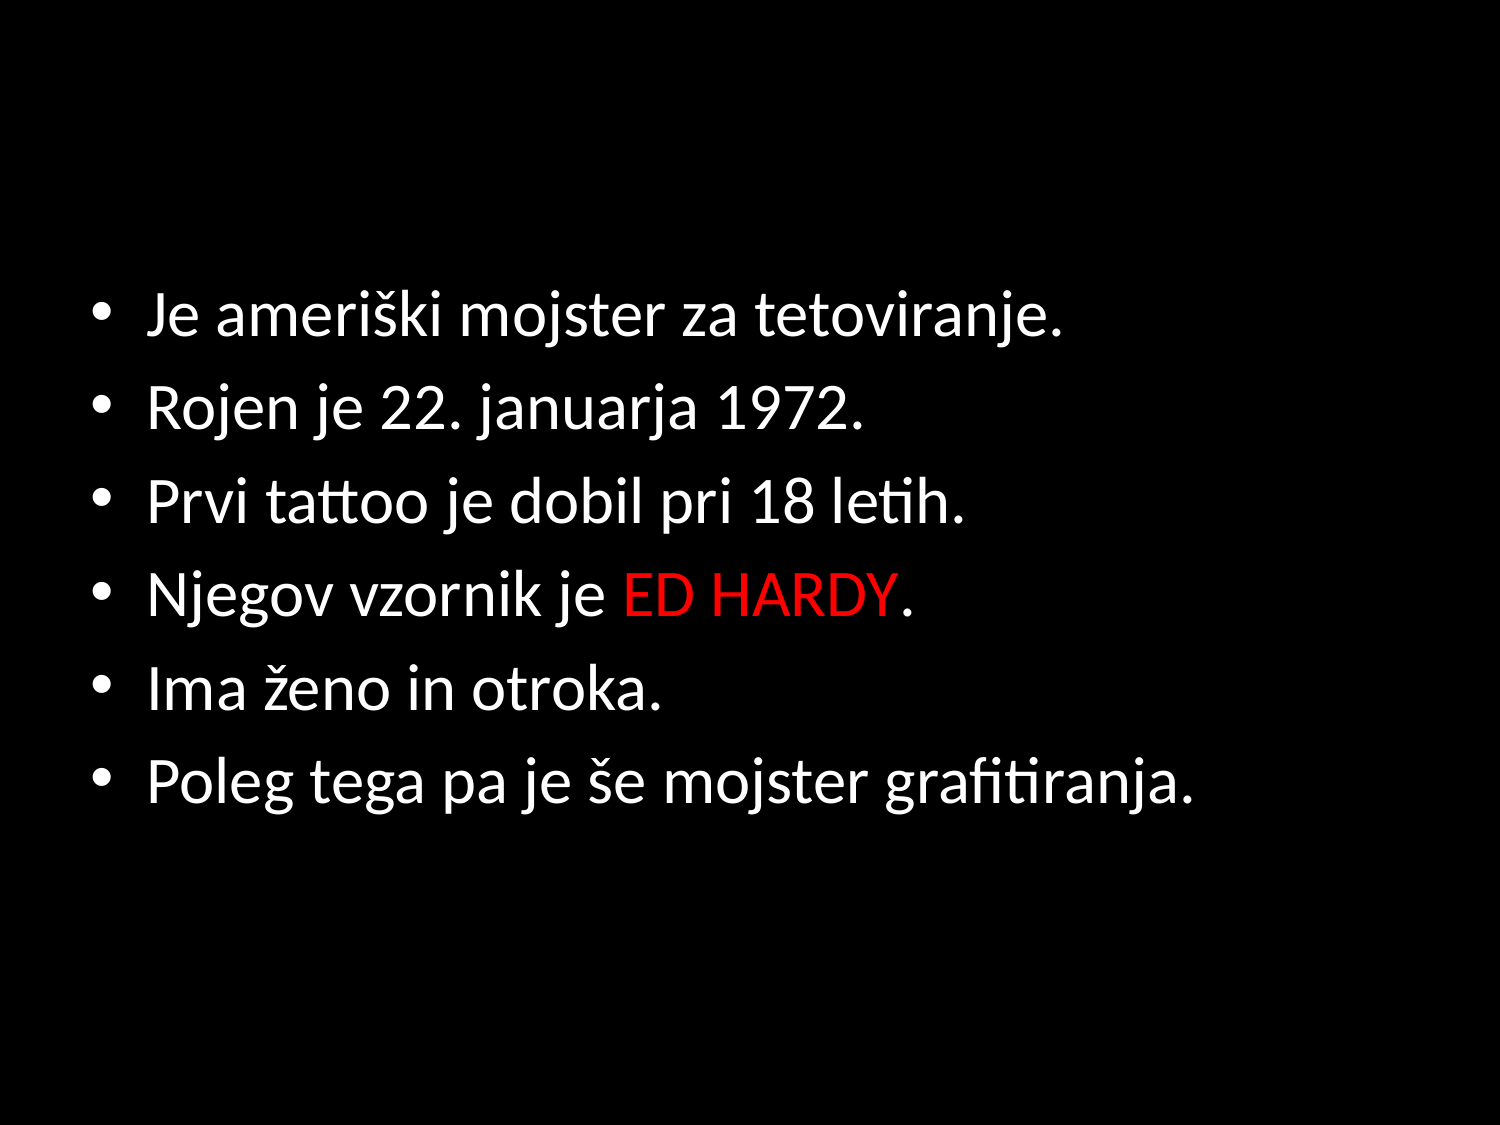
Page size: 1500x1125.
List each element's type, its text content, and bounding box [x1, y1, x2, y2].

list Je ameriški mojster za tetoviranje. Rojen je 22. januarja 1972. Prvi tattoo je dobil pri 18 letih. Njegov vzornik je ED HARDY. Ima ženo in otroka. Poleg tega pa je še mojster grafitiranja. [75, 262, 1425, 1005]
